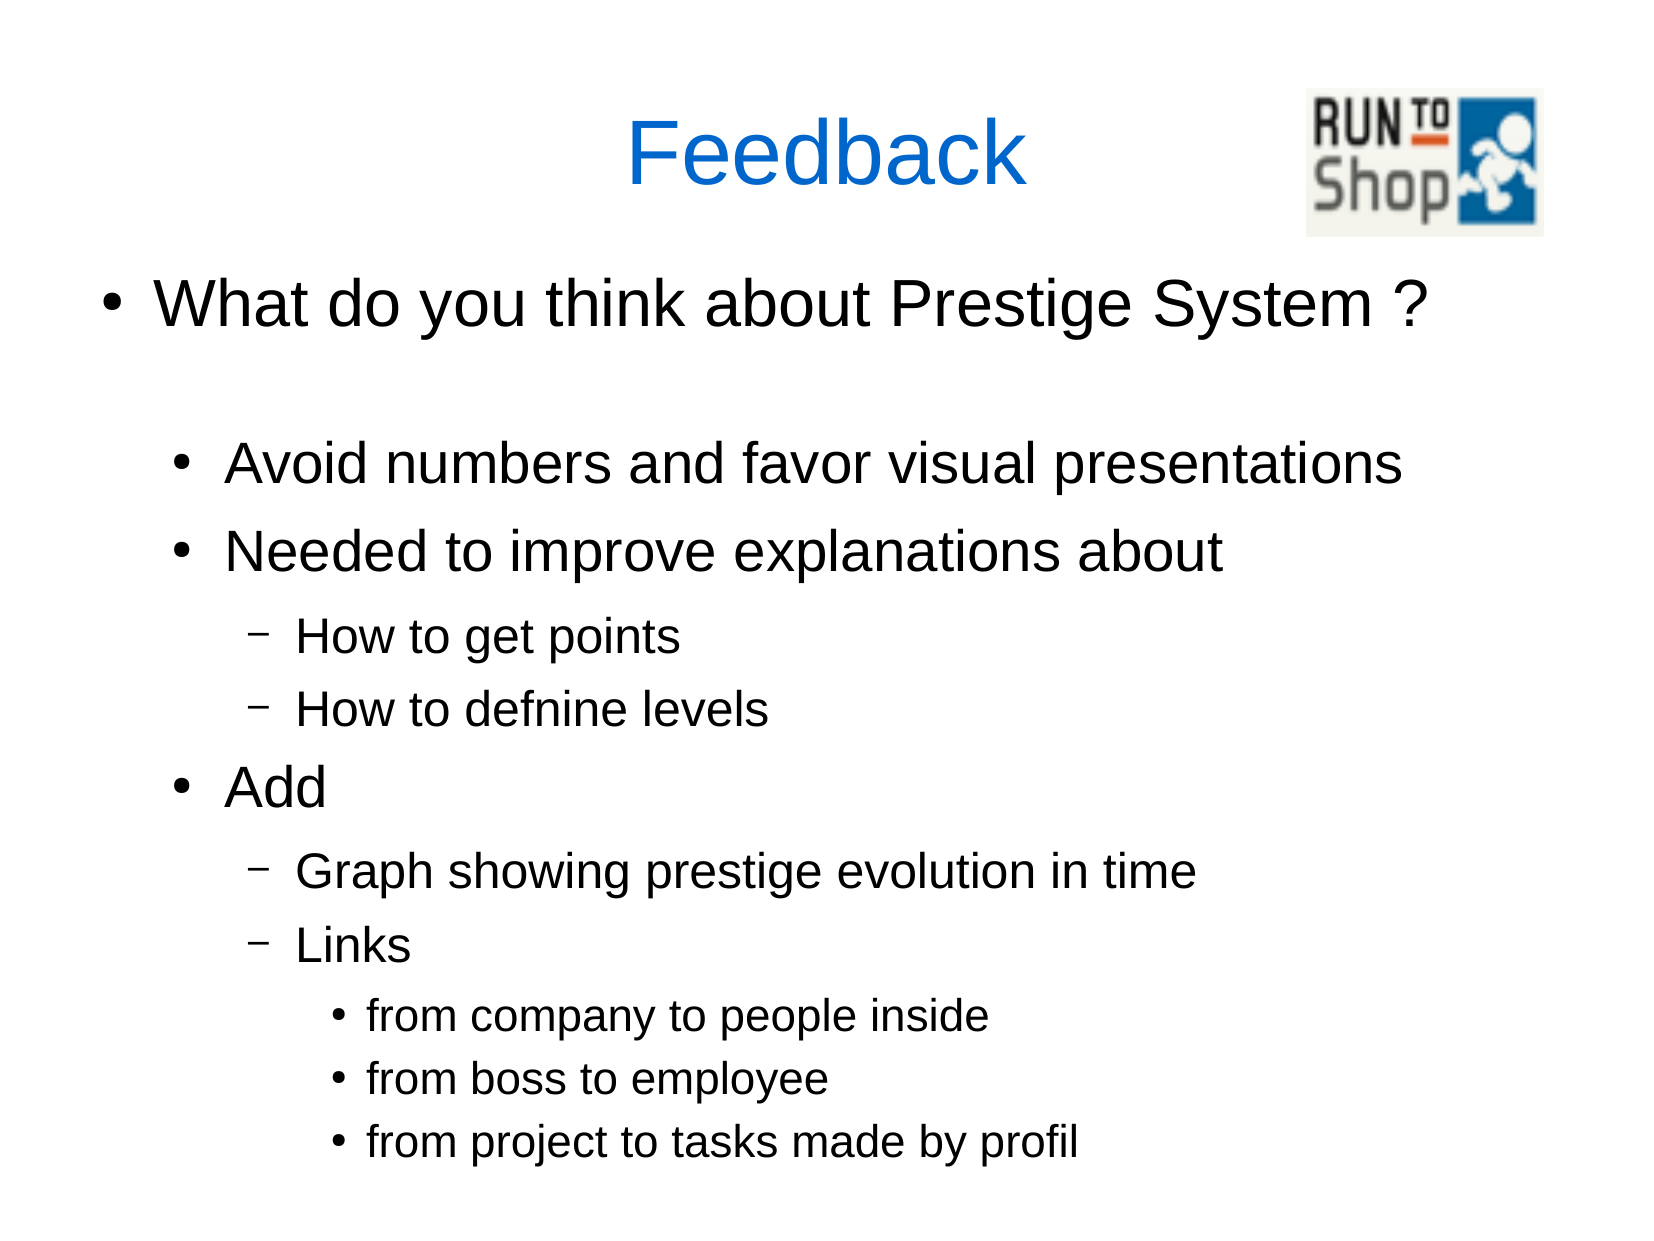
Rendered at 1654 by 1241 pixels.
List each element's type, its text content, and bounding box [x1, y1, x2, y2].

list What do you think about Prestige System ? Avoid numbers and favor visual presentations Needed to improve explanations about How to get points How to defnine levels Add Graph showing prestige evolution in time Links from company to people inside from boss to employee from project to tasks made by profil [82, 266, 1571, 1241]
picture [1306, 88, 1544, 237]
title Feedback [82, 56, 1571, 250]
